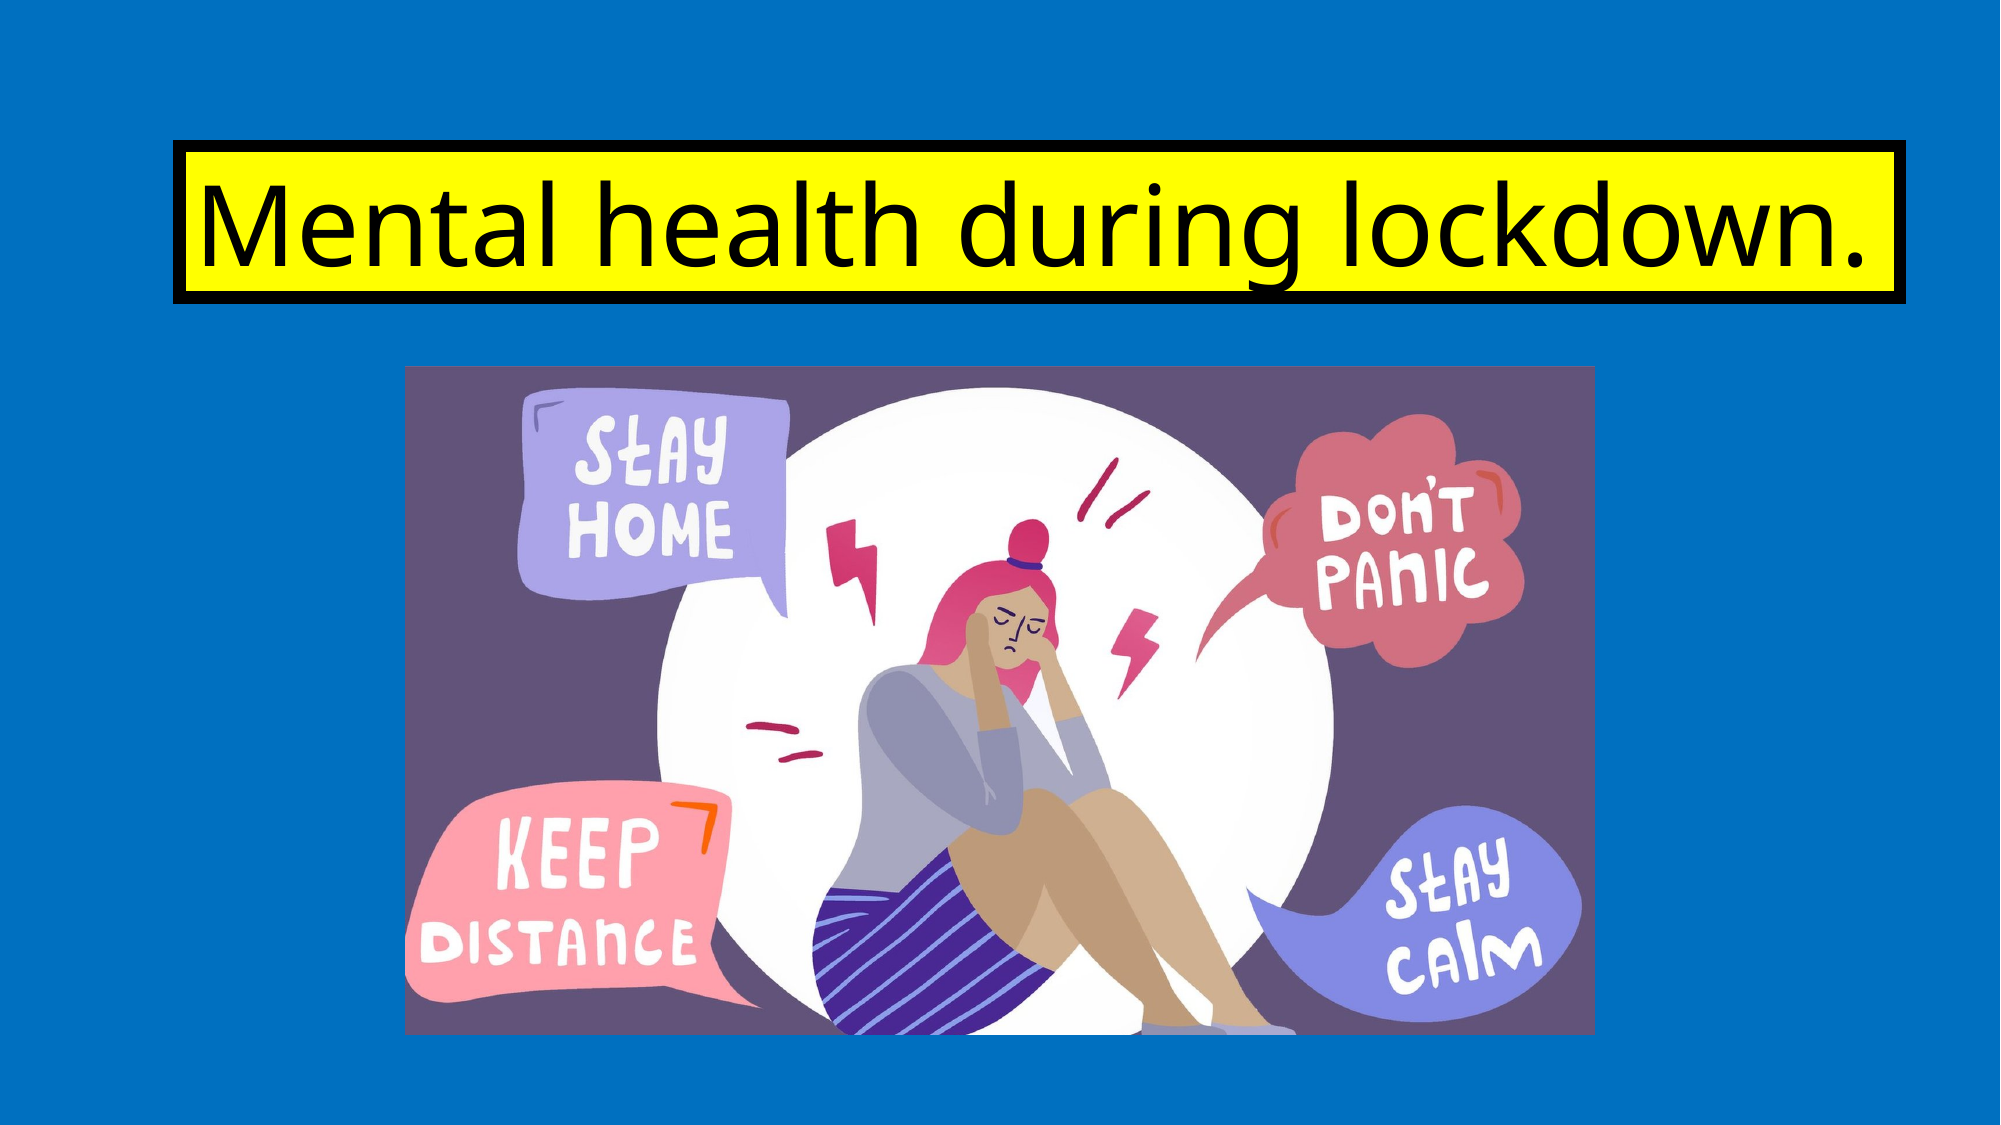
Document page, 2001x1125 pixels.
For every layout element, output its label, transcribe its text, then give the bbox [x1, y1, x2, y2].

text_box Mental health during lockdown. [179, 146, 1900, 298]
picture [405, 366, 1595, 1036]
